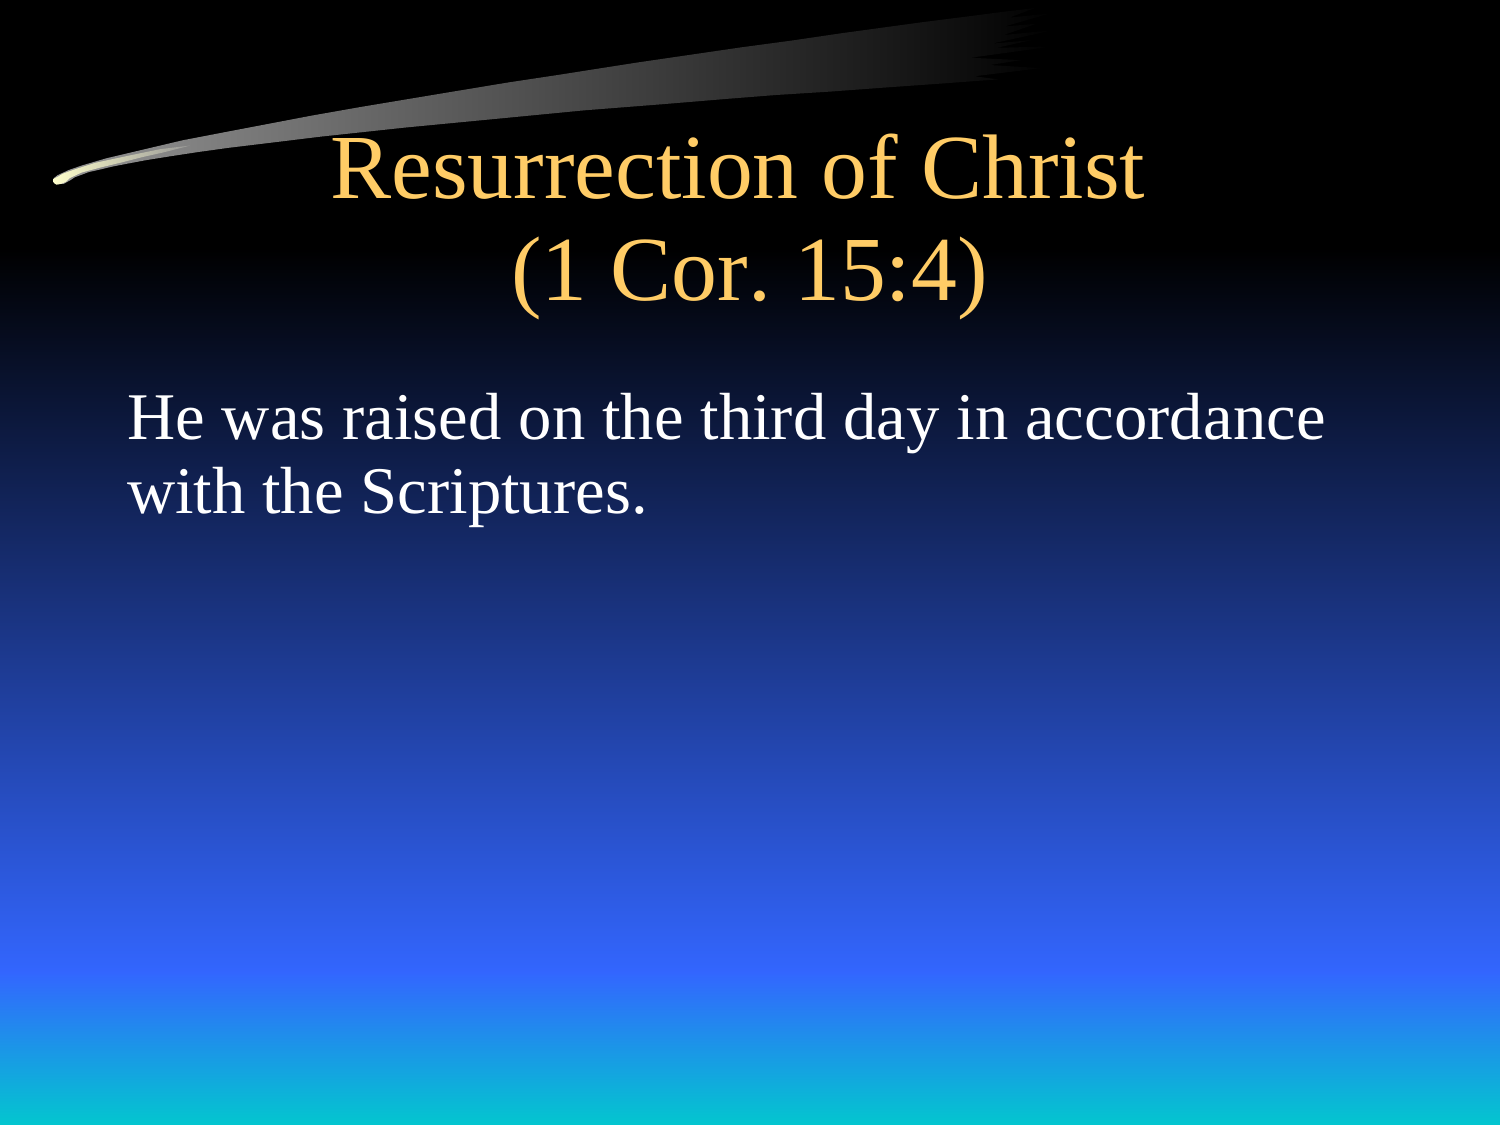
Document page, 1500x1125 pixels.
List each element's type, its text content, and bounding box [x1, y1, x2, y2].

text_box He was raised on the third day in accordance with the Scriptures. [112, 372, 1426, 638]
title Resurrection of Christ (1 Cor. 15:4) [112, 117, 1388, 321]
